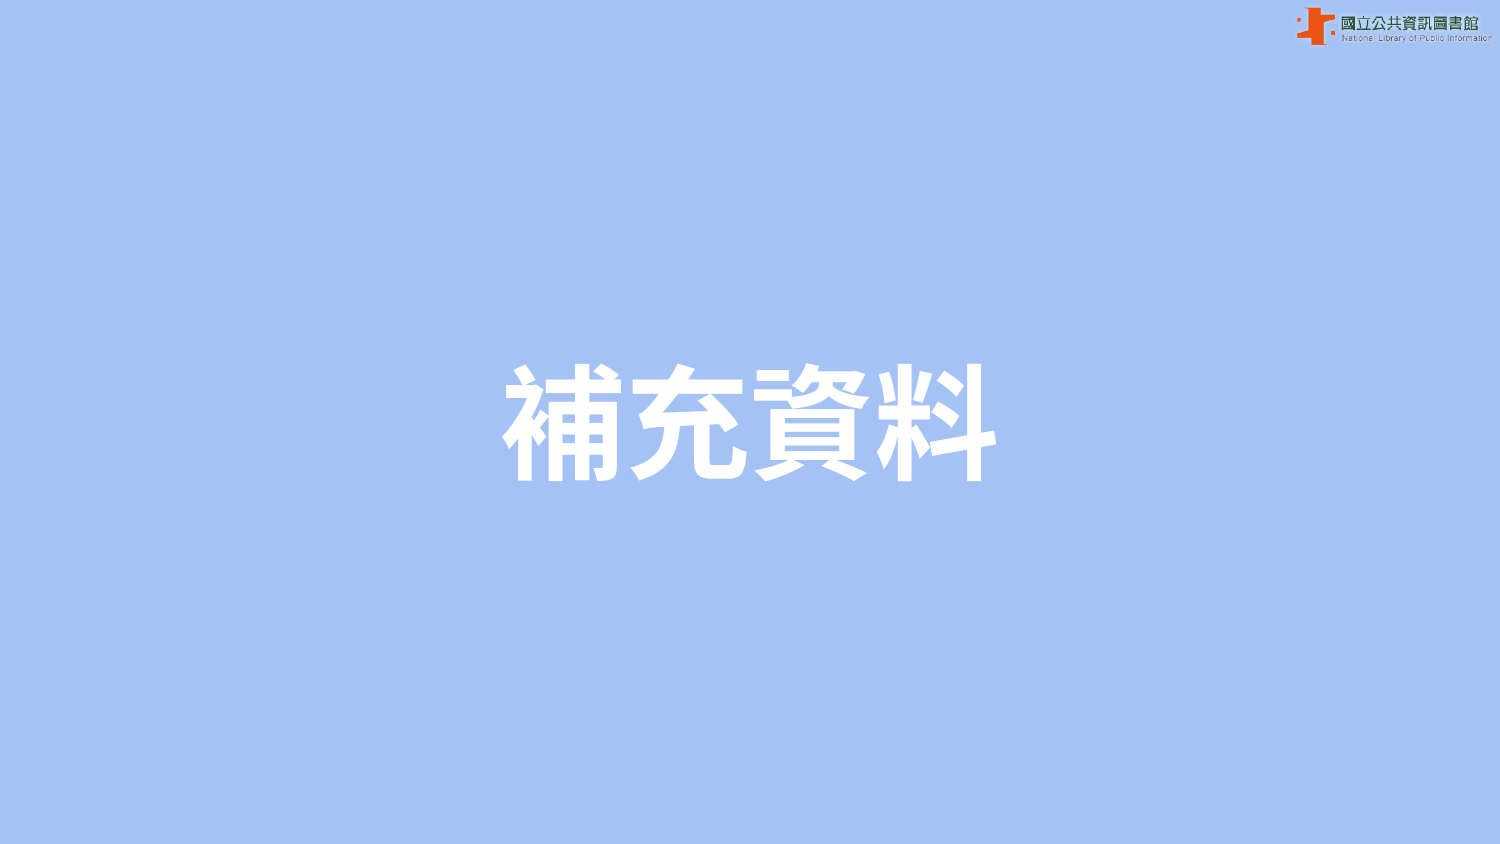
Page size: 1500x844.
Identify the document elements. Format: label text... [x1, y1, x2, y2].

text_box 補充資料 [342, 338, 1158, 504]
picture [1287, 0, 1500, 52]
